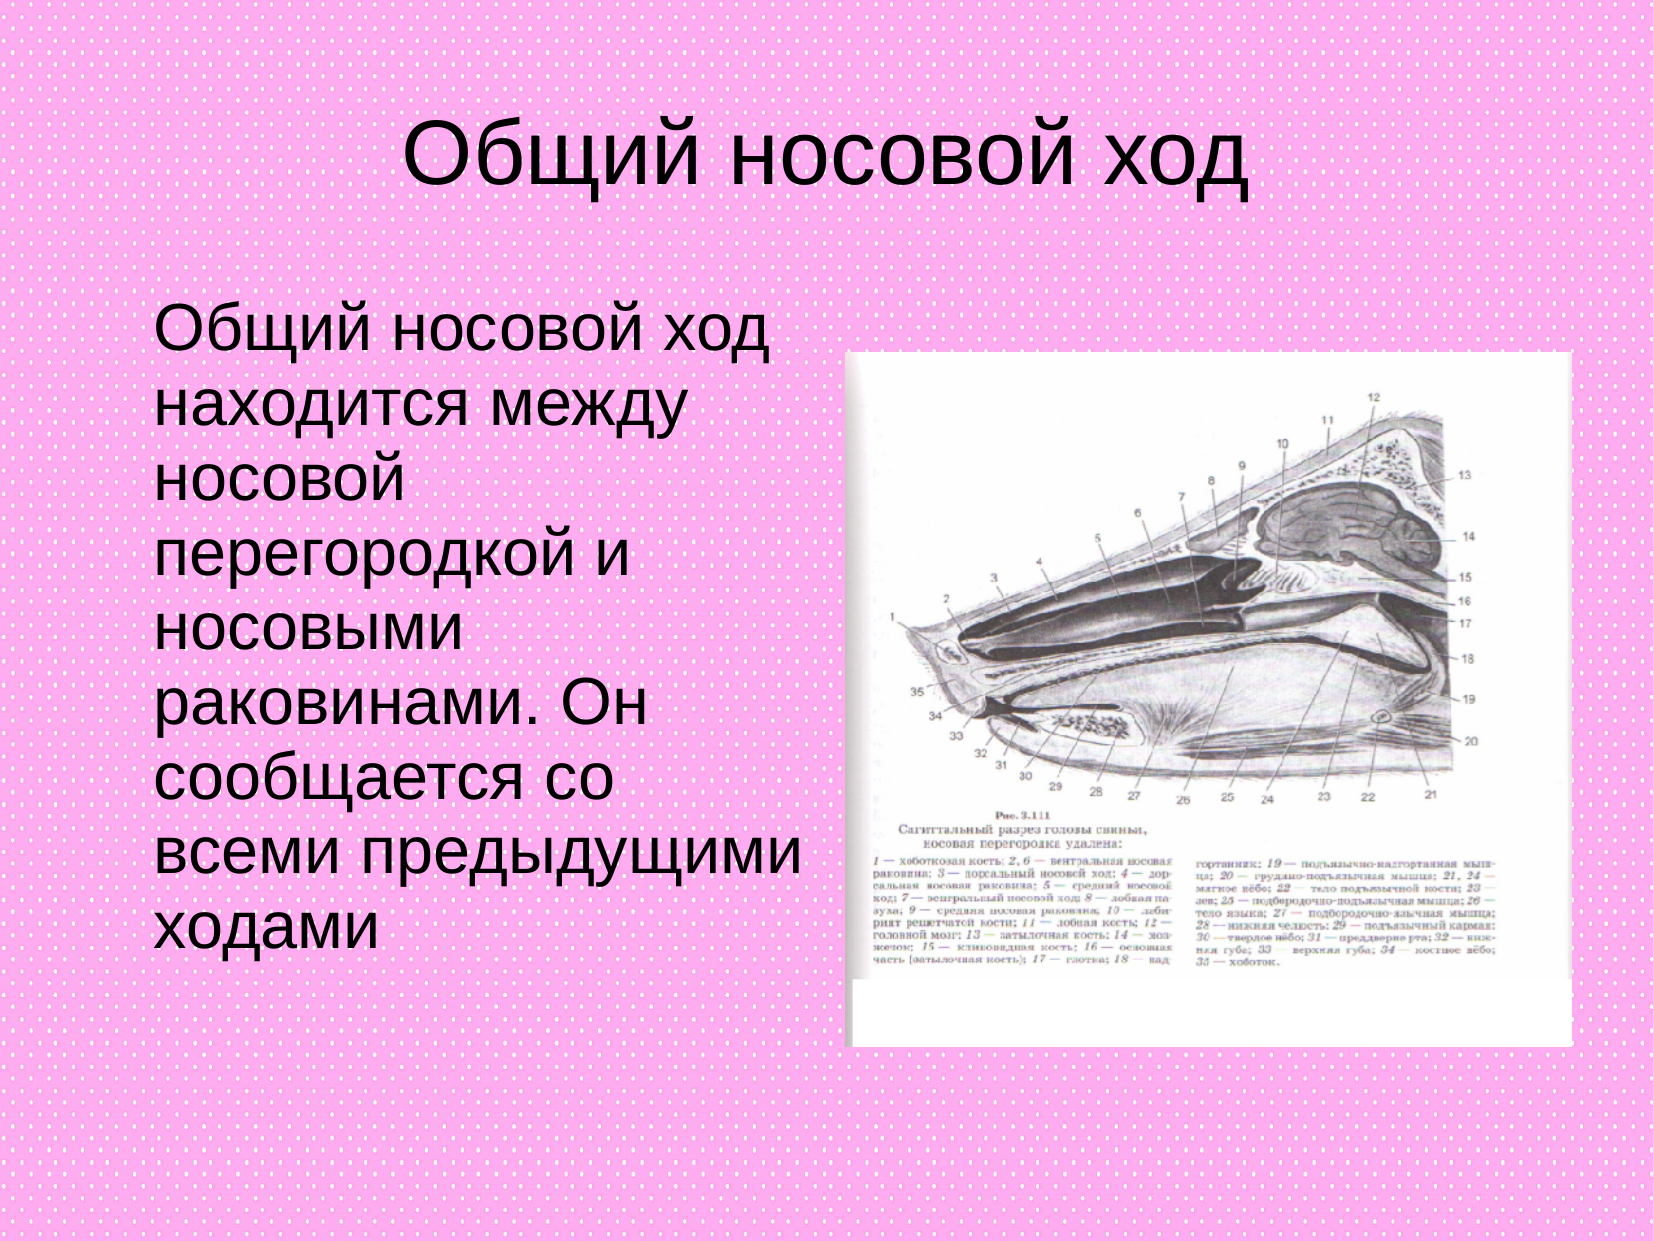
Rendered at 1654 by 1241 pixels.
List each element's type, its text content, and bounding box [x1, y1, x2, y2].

list Общий носовой ход находится между носовой перегородкой и носовыми раковинами. Он сообщается со всеми предыдущими ходами [82, 290, 809, 1109]
title Общий носовой ход [82, 49, 1571, 257]
picture [0, 0, 1654, 1241]
